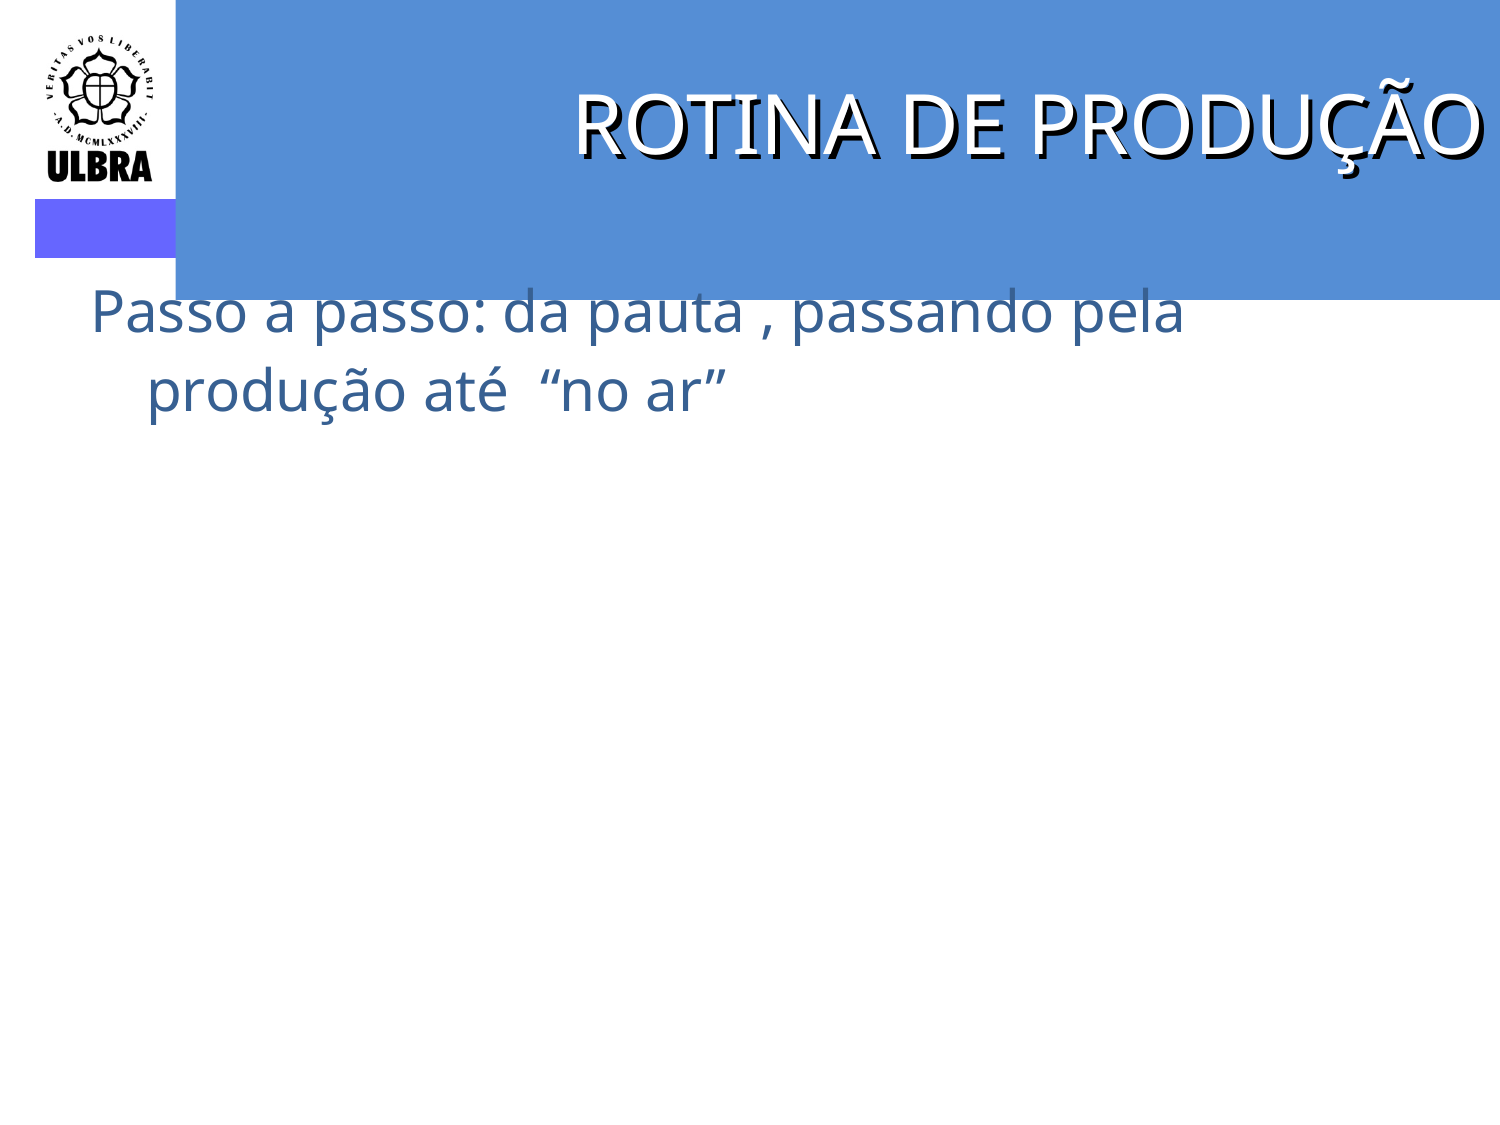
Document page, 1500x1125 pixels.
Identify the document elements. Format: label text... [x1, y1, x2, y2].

list Passo a passo: da pauta , passando pela produção até “no ar” [75, 262, 1426, 1006]
picture [46, 35, 153, 182]
title ROTINA DE PRODUÇÃO [175, 0, 1500, 280]
